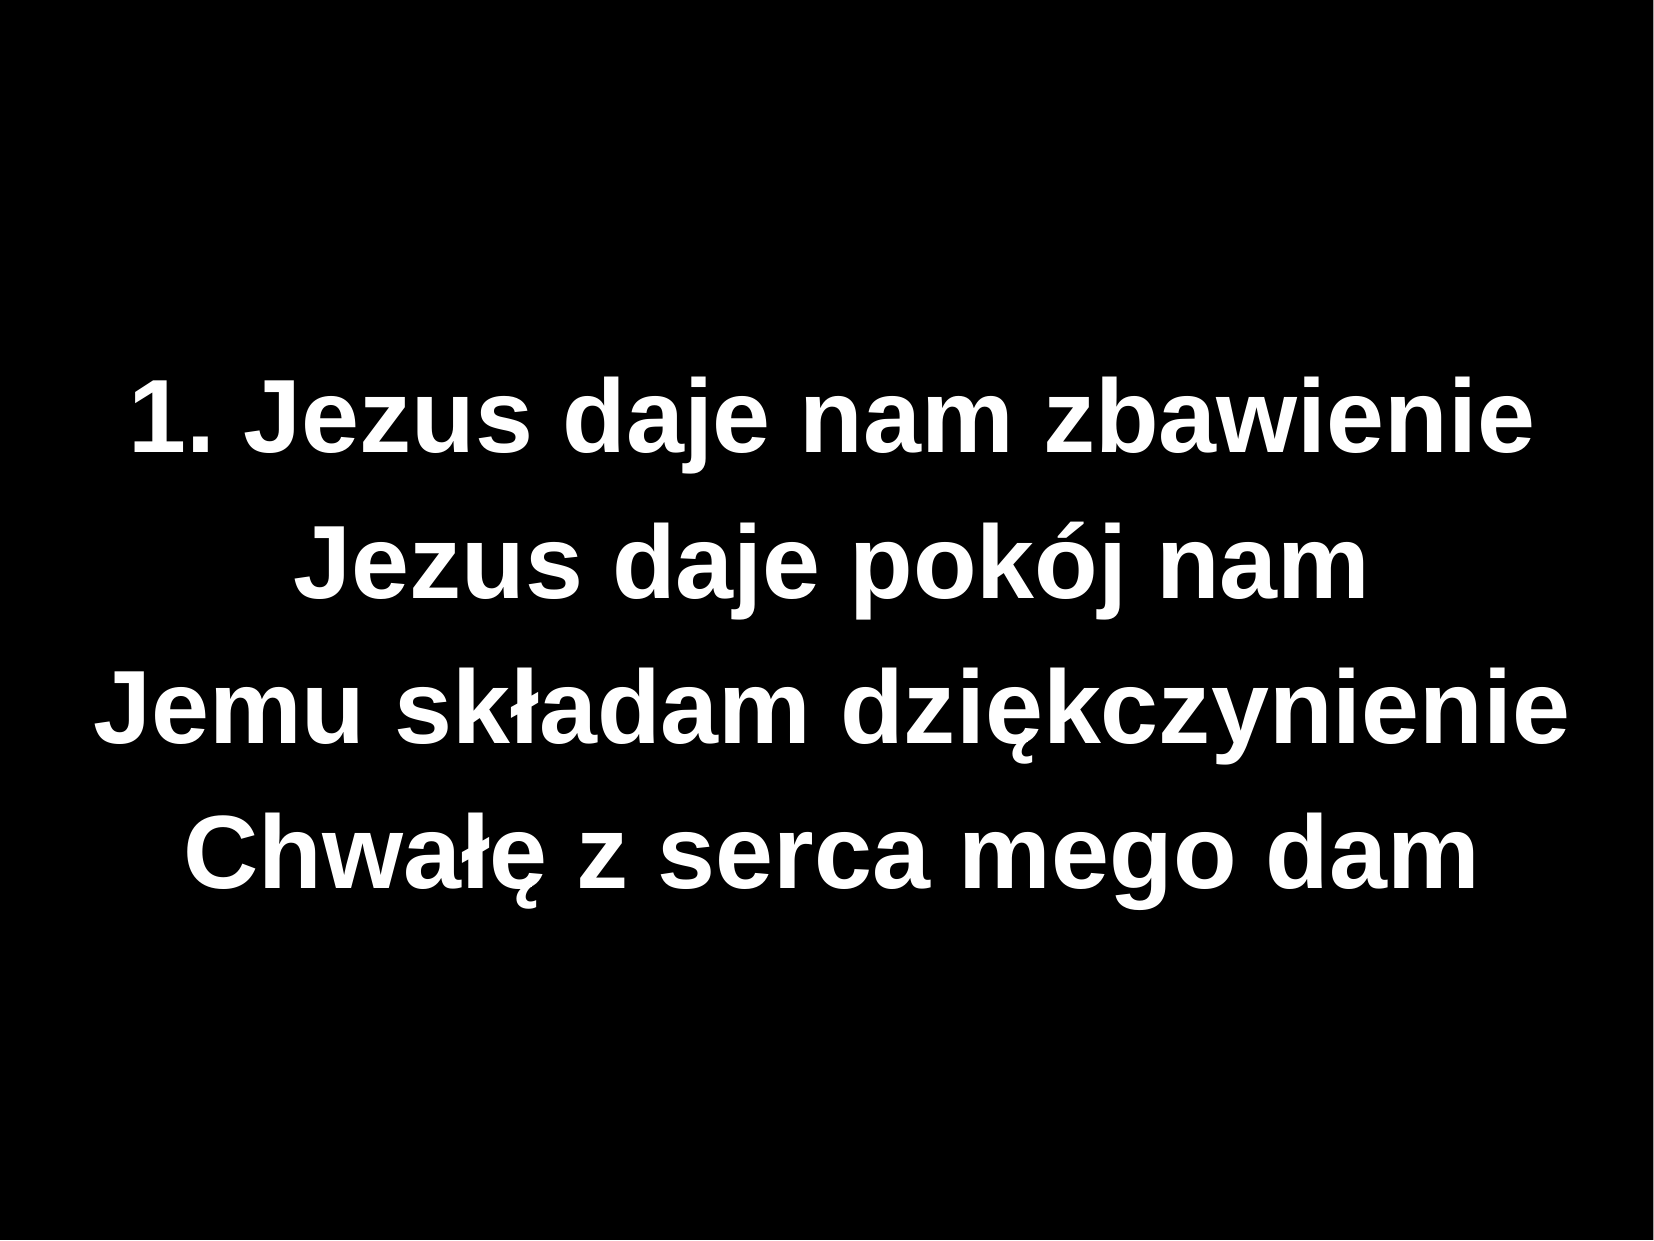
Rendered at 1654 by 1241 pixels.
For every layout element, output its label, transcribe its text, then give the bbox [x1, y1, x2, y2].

subtitle 1. Jezus daje nam zbawienie Jezus daje pokój nam Jemu składam dziękczynienie Chwałę z serca mego dam [11, 0, 1654, 1241]
